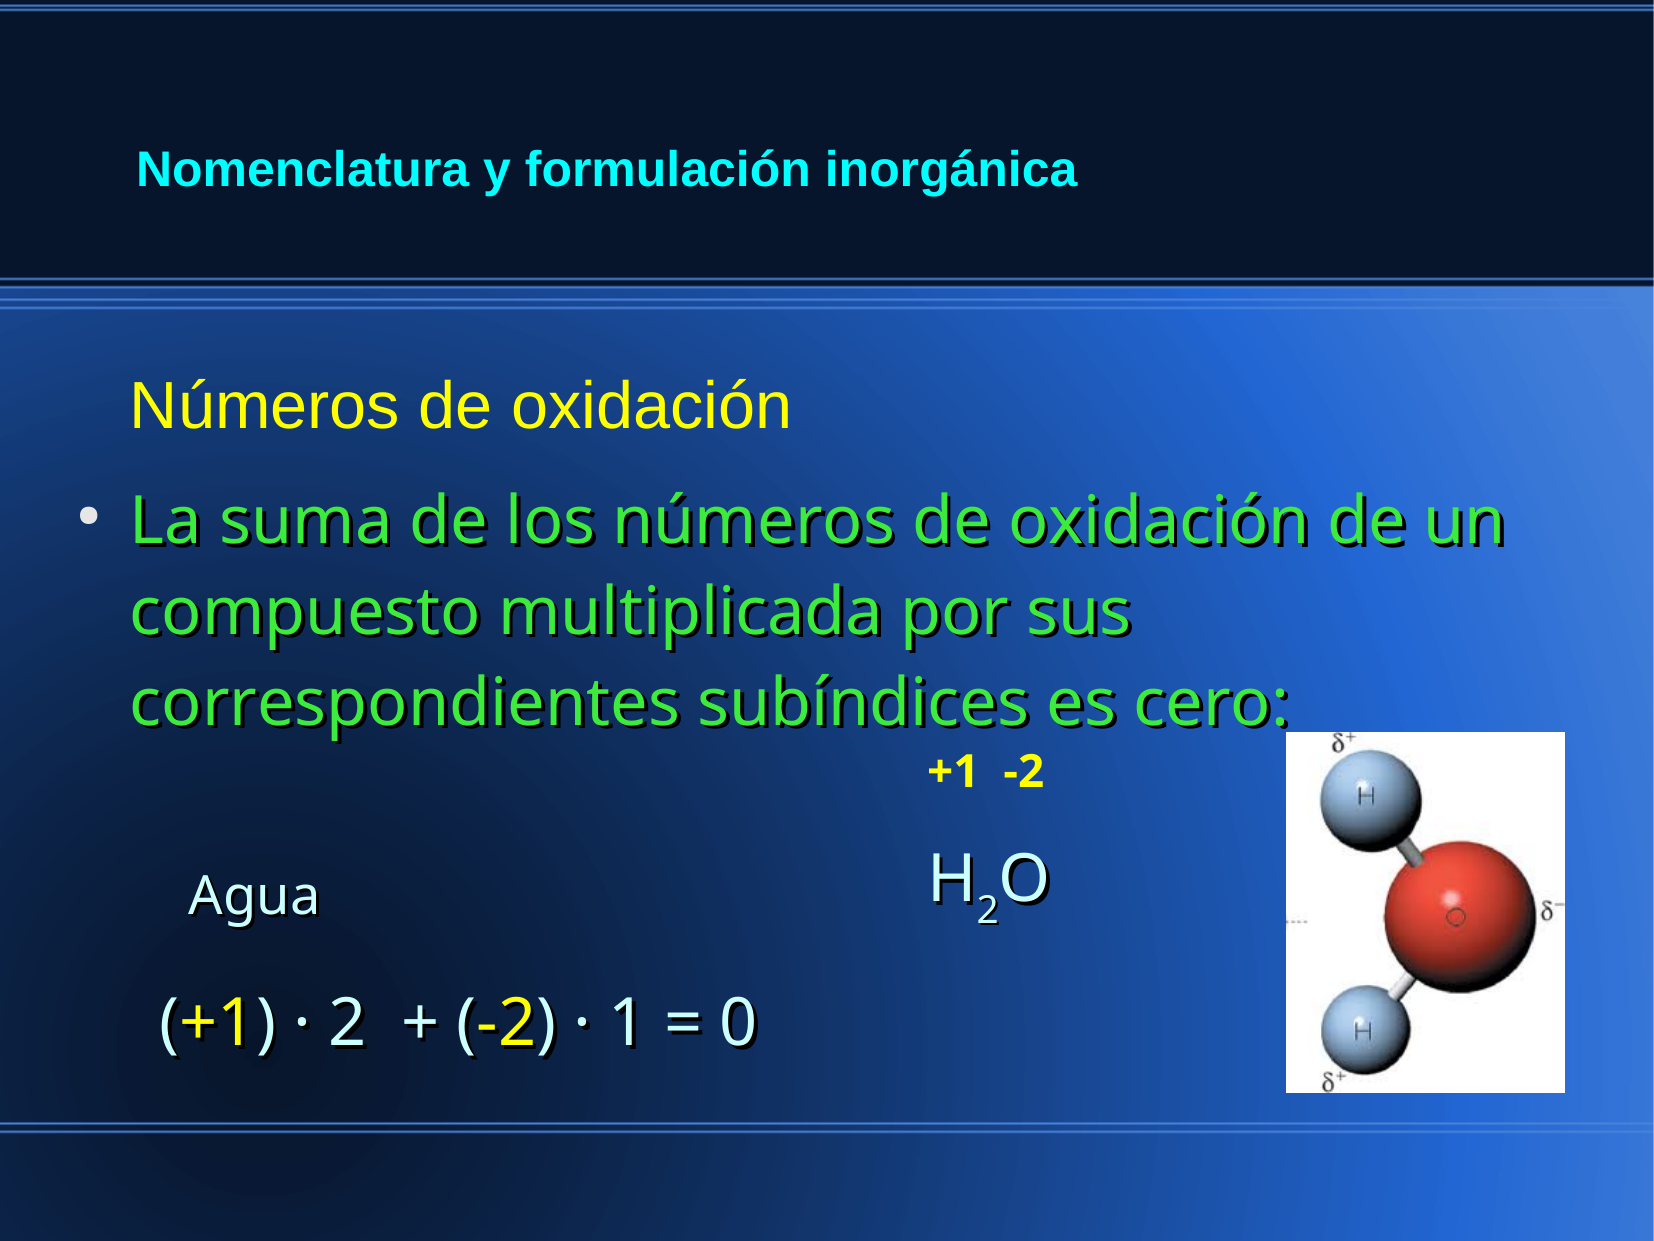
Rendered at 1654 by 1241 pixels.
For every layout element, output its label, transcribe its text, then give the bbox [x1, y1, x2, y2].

title Nomenclatura y formulación inorgánica [32, 118, 1182, 220]
text_box Agua [118, 856, 1034, 929]
list Números de oxidación [59, 368, 857, 443]
text_box (+1) · 2 + (-2) · 1 = 0 [88, 974, 1300, 1131]
text_box +1 -2 H2O [856, 738, 1182, 933]
text_box La suma de los números de oxidación de un compuesto multiplicada por sus correspondientes subíndices es cero: [59, 472, 1595, 739]
picture [0, 0, 1654, 1241]
